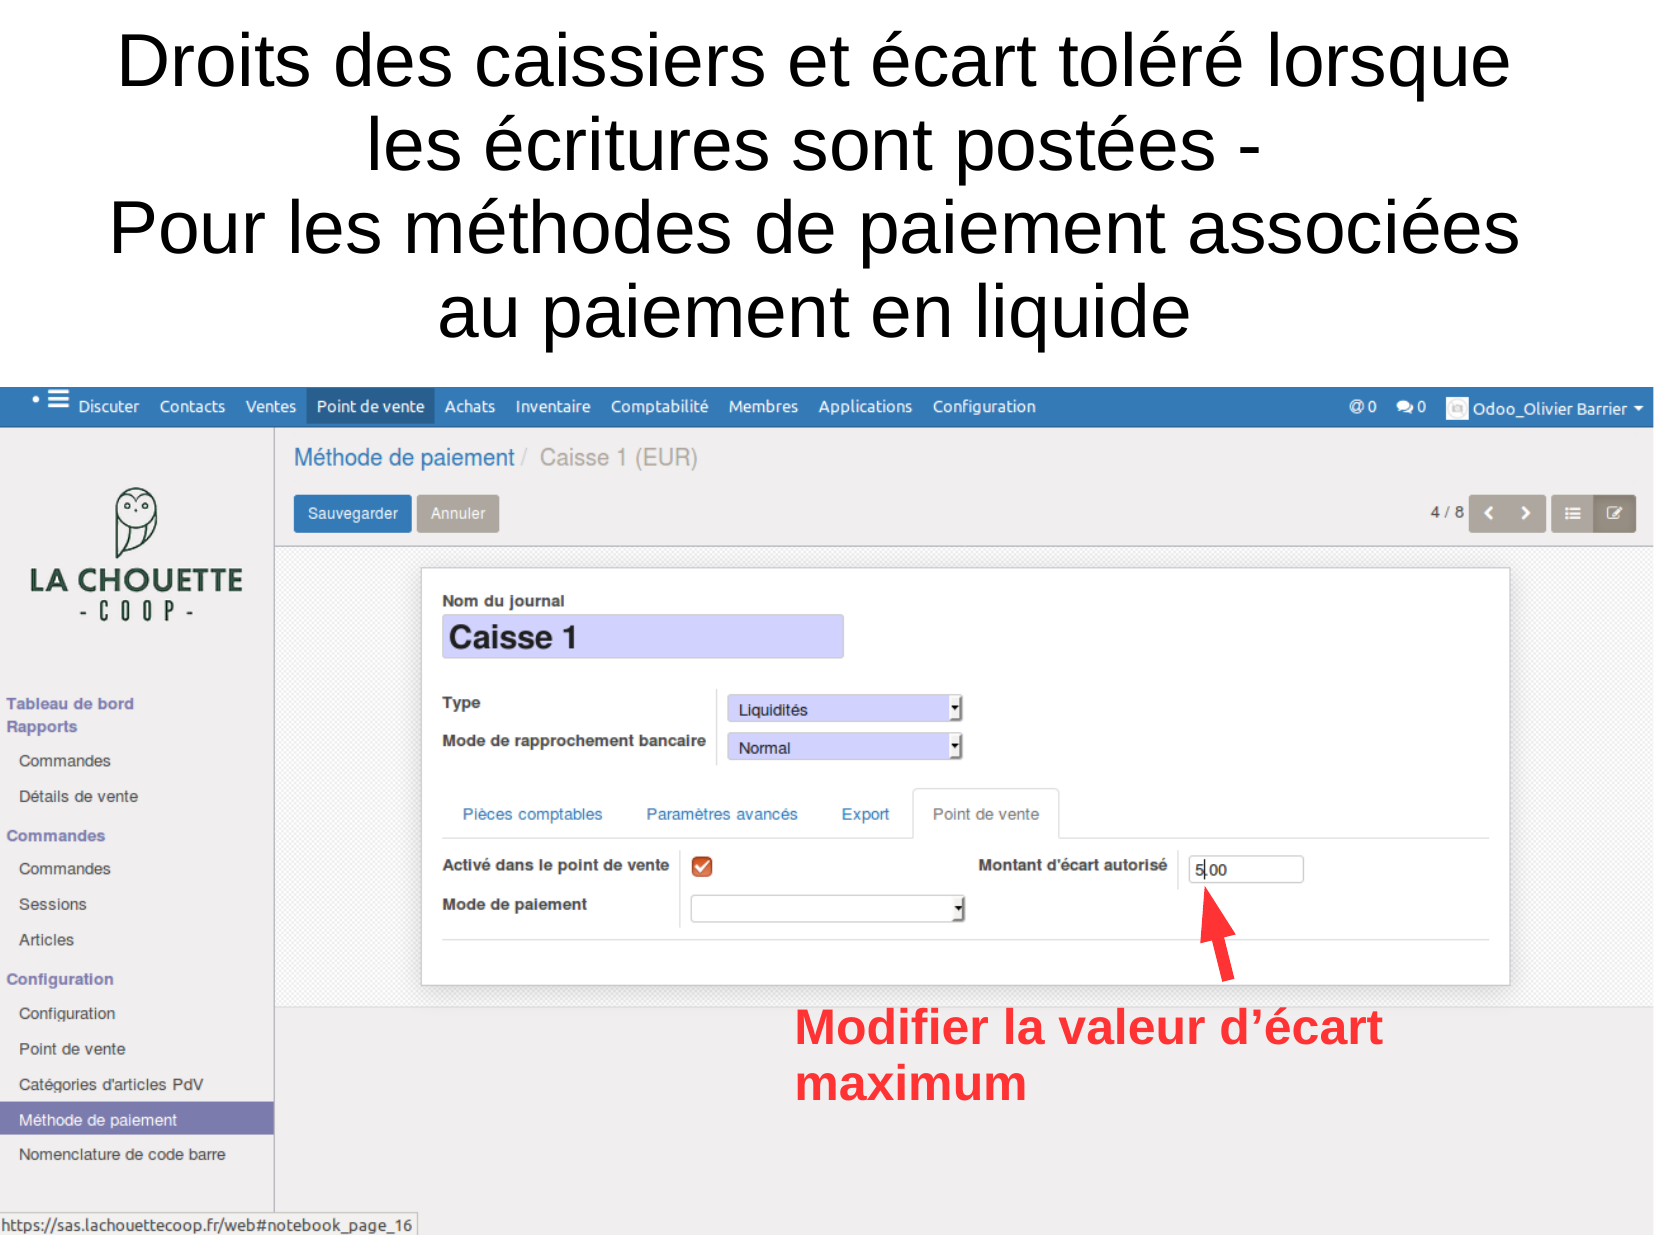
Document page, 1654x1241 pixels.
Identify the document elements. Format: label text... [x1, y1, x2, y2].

picture [0, 387, 1654, 1235]
text_box Modifier la valeur d’écart maximum [779, 992, 1630, 1158]
title Droits des caissiers et écart toléré lorsque les écritures sont postées - Pour les méthodes de paiement associées au paiement en liquide [70, 17, 1560, 438]
